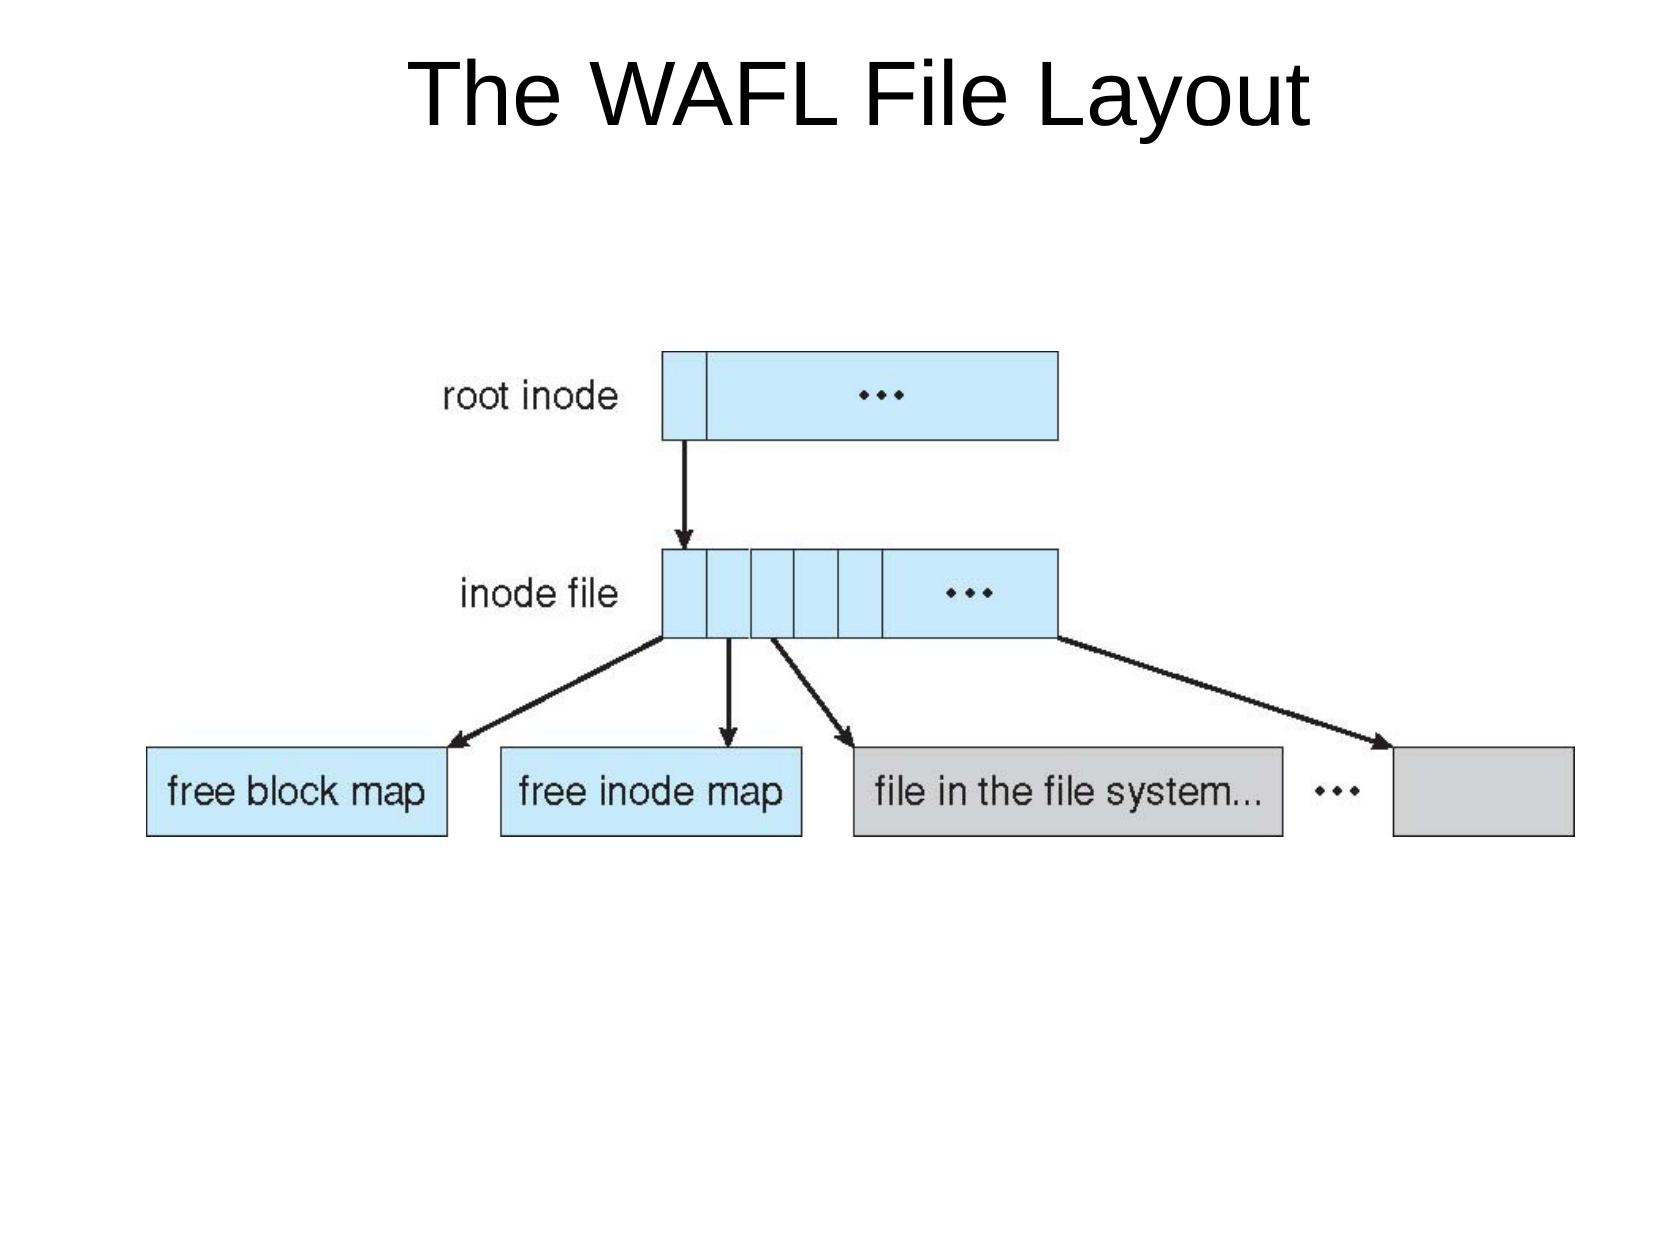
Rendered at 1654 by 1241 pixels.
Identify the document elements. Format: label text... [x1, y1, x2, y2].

picture [146, 351, 1575, 838]
title The WAFL File Layout [114, 22, 1571, 155]
